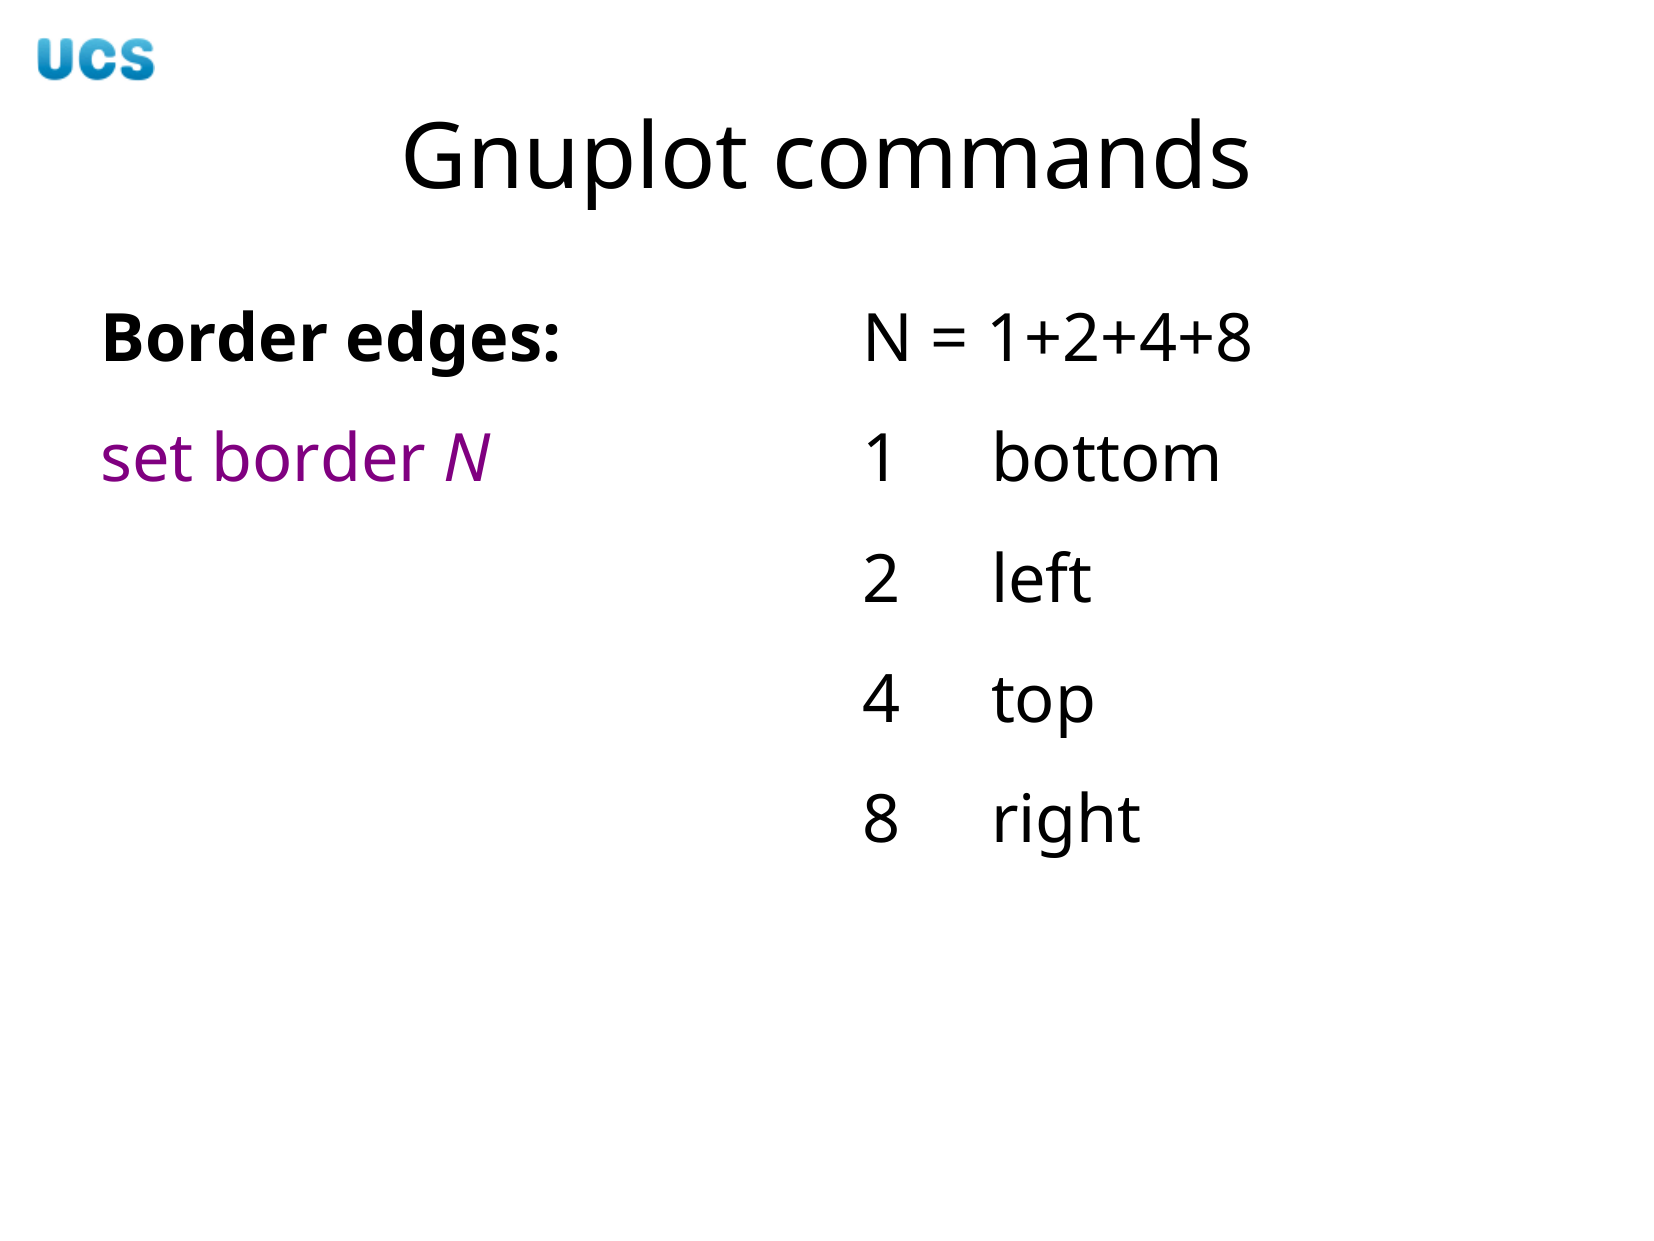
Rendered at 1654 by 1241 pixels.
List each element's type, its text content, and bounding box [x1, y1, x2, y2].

list N = 1+2+4+8 1 bottom 2 left 4 top 8 right [845, 290, 1572, 1109]
list Border edges: set border N [82, 290, 809, 1109]
title Gnuplot commands [82, 49, 1571, 257]
picture [37, 37, 155, 82]
